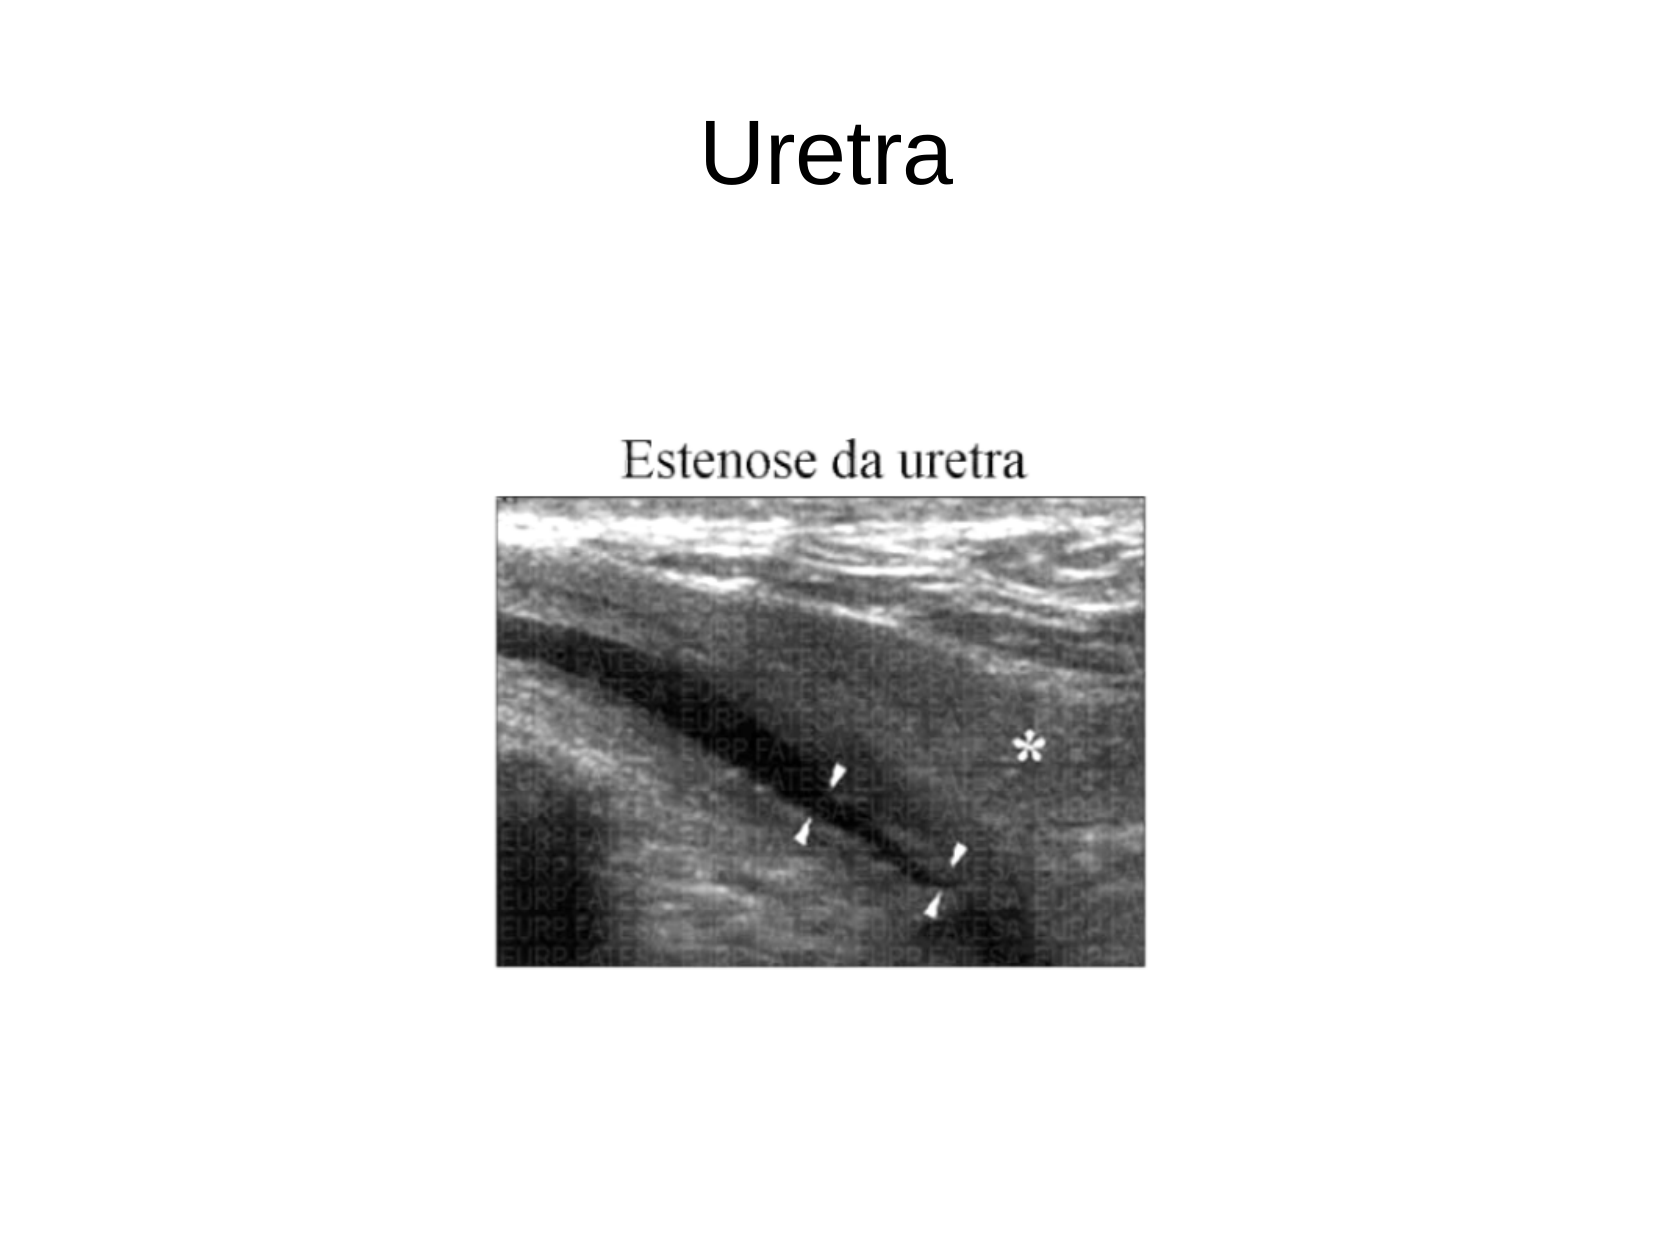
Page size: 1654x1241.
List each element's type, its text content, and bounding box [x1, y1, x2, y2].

picture [464, 426, 1188, 993]
title Uretra [82, 49, 1571, 257]
